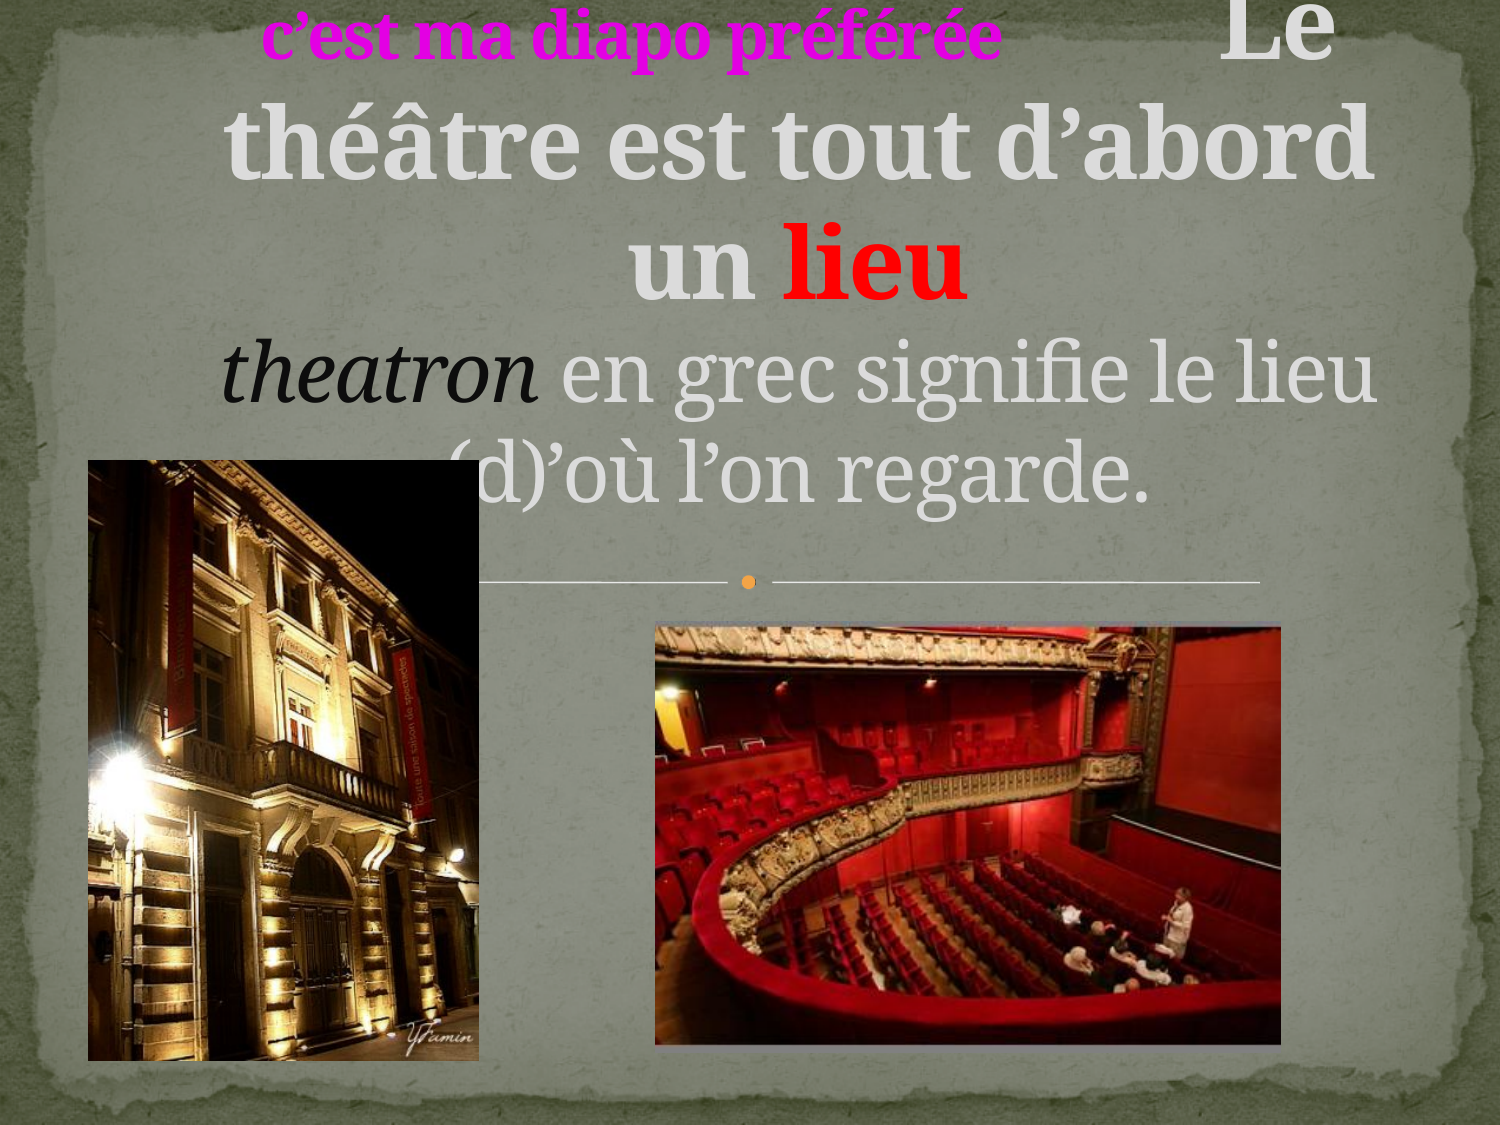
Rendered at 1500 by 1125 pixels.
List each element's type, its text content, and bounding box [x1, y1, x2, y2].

picture [0, 0, 1500, 1125]
title c’est ma diapo préférée Le théâtre est tout d’abord un lieu theatron en grec signifie le lieu (d)’où l’on regarde. [159, 235, 1438, 528]
